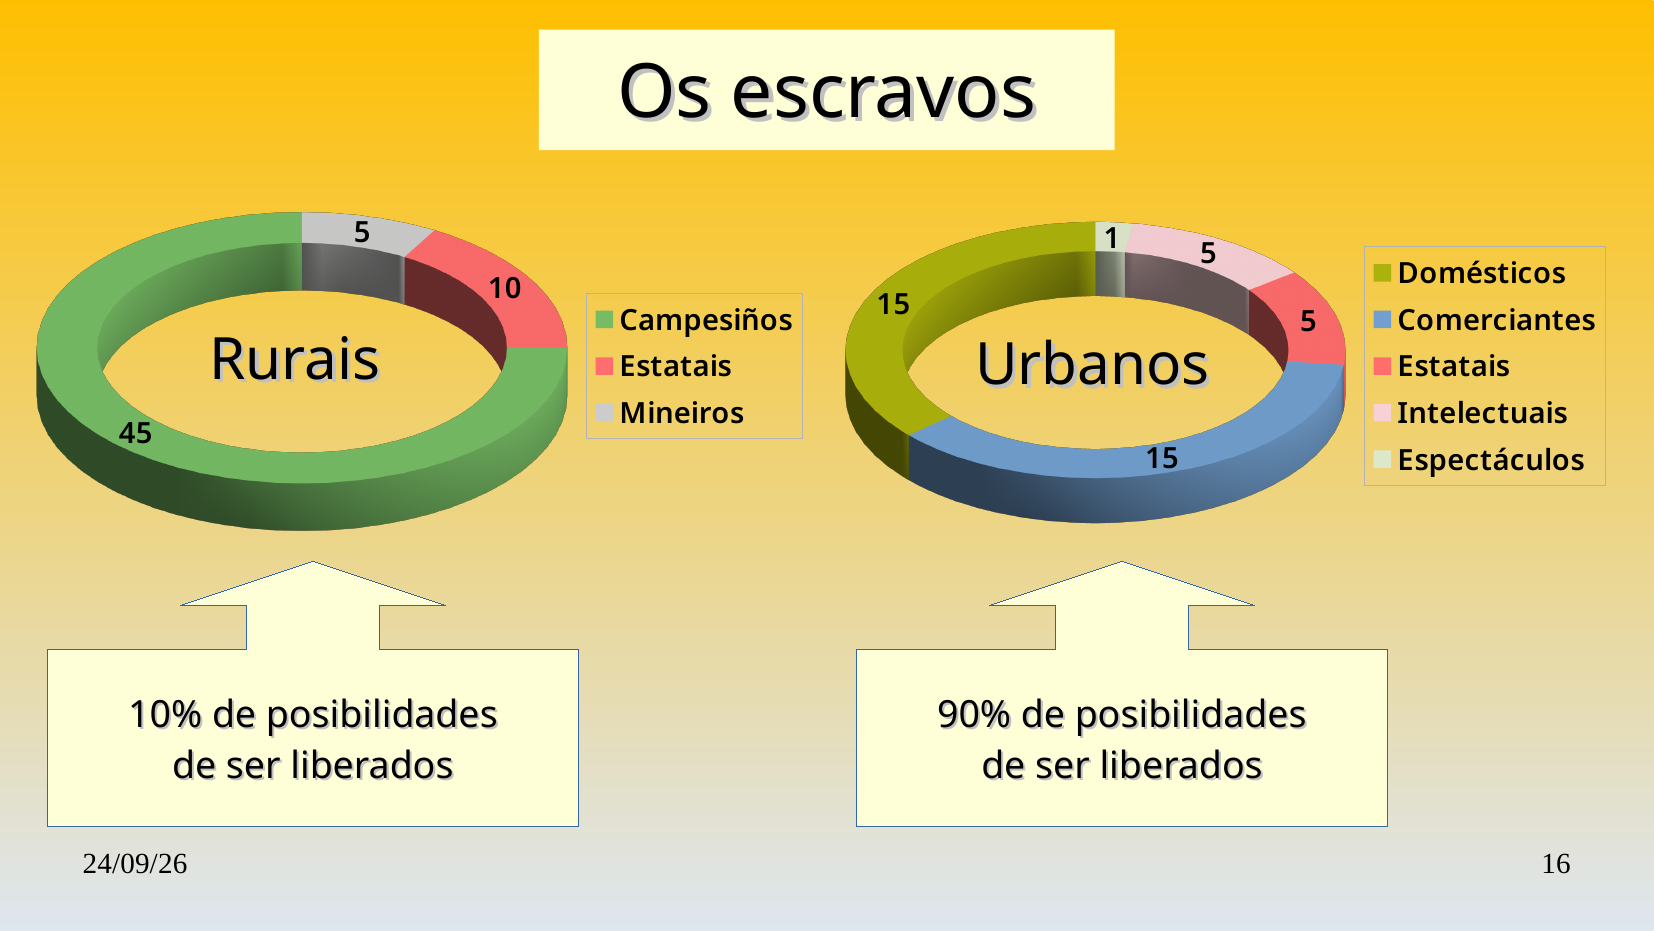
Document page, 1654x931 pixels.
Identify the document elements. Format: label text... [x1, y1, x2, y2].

text_box Os escravos [815, 29, 826, 151]
chart [17, 0, 815, 869]
text_box 10% de posibilidades de ser liberados [47, 561, 579, 827]
chart [826, 0, 1619, 869]
text_box Rurais [88, 309, 502, 438]
text_box 90% de posibilidades de ser liberados [856, 561, 1388, 827]
text_box Urbanos [885, 315, 1300, 443]
